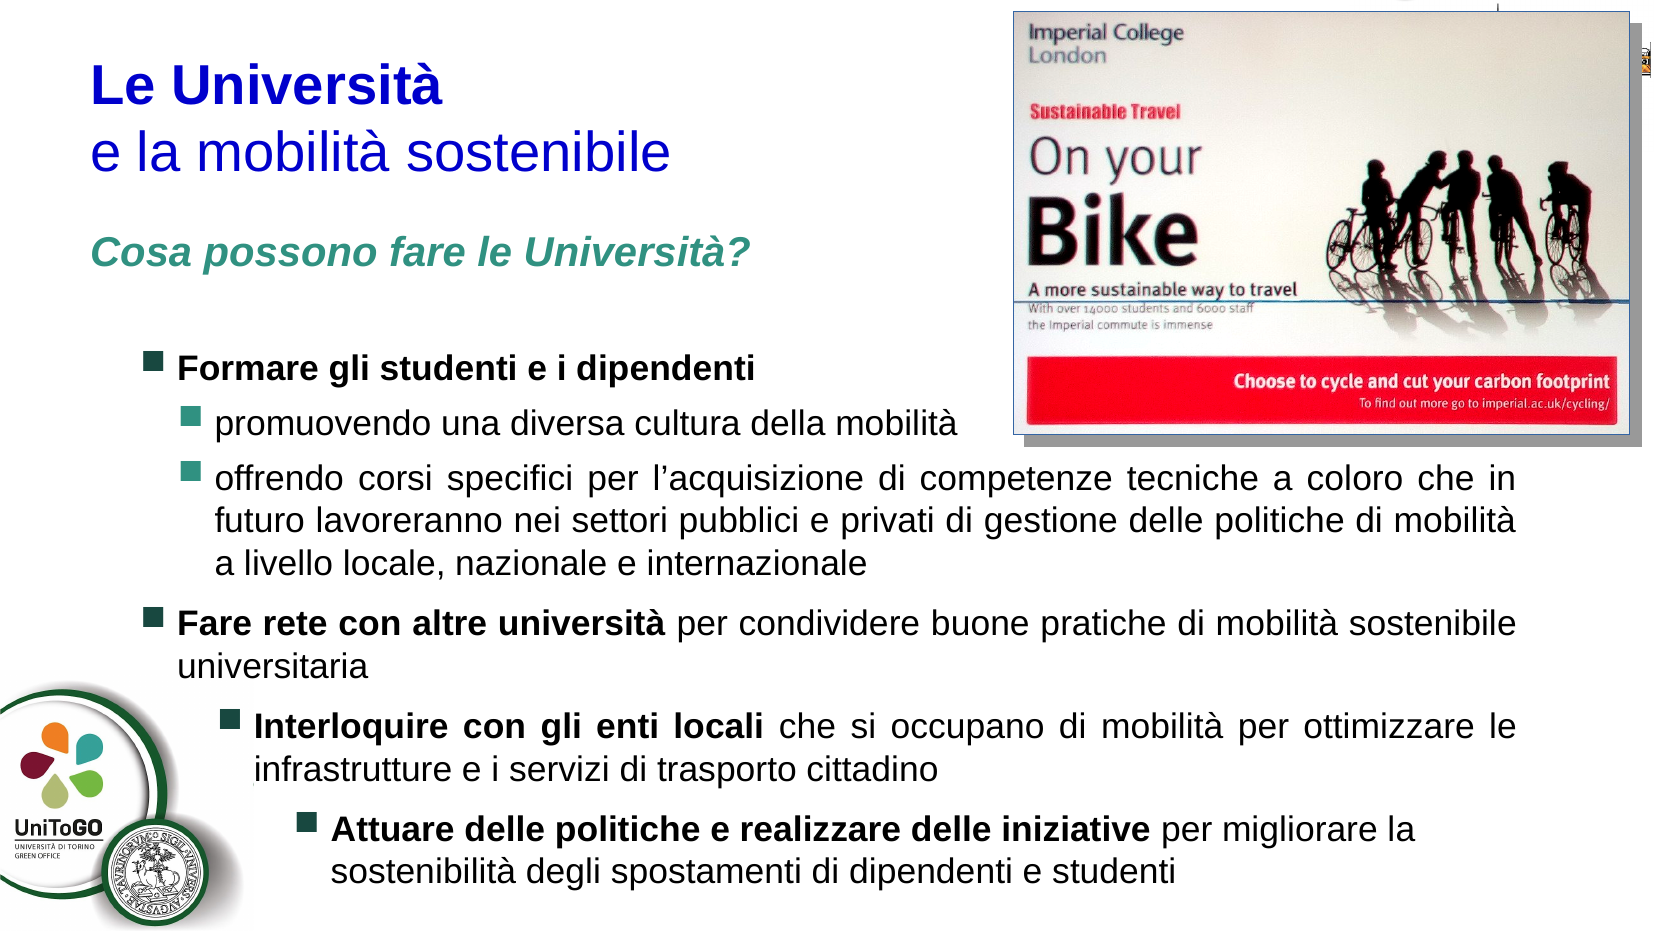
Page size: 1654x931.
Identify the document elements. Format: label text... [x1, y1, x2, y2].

picture [0, 670, 254, 931]
title Le Università e la mobilità sostenibile [75, 40, 750, 144]
list Formare gli studenti e i dipendenti promuovendo una diversa cultura della mobilità offrendo corsi specifici per l’acquisizione di competenze tecniche a coloro che in futuro lavoreranno nei settori pubblici e privati di gestione delle politiche di mobilità a livello locale, nazionale e internazionale Fare rete con altre università per condividere buone pratiche di mobilità sostenibile universitaria Interloquire con gli enti locali che si occupano di mobilità per ottimizzare le infrastrutture e i servizi di trasporto cittadino Attuare delle politiche e realizzare delle iniziative per migliorare la sostenibilità degli spostamenti di dipendenti e studenti [87, 337, 1533, 899]
text_box Cosa possono fare le Università? [74, 144, 1013, 283]
picture [1013, 0, 1654, 435]
